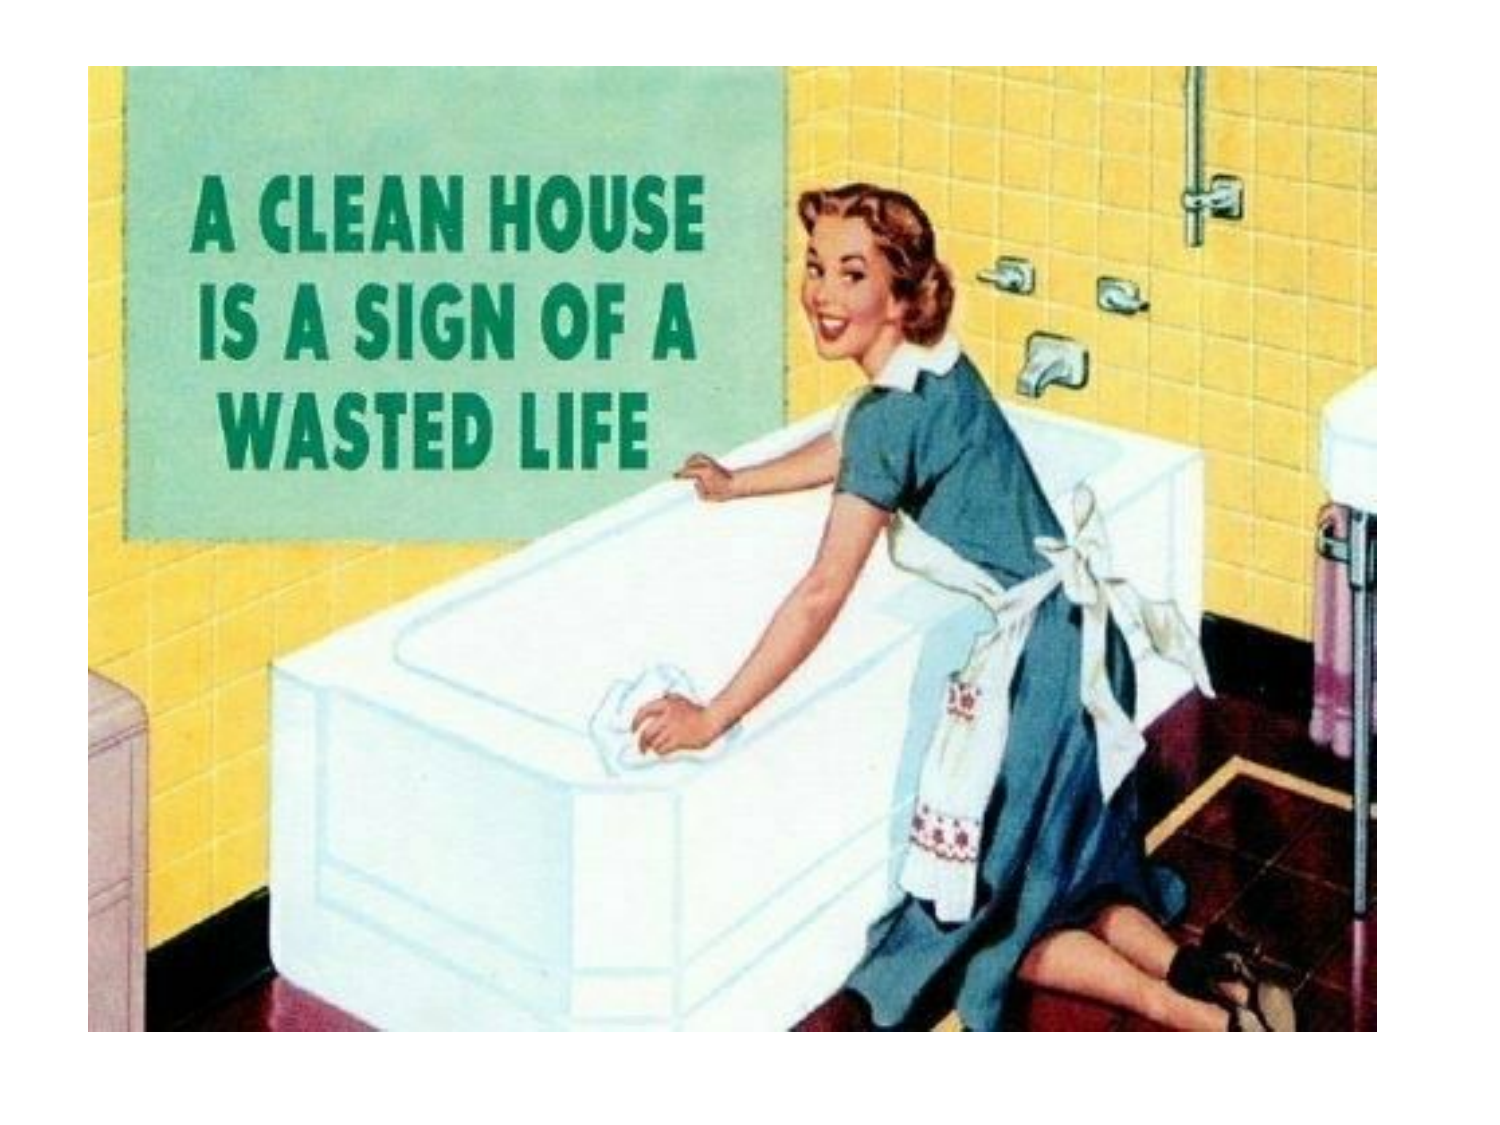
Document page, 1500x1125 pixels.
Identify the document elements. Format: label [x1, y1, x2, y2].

picture [88, 66, 1377, 1032]
